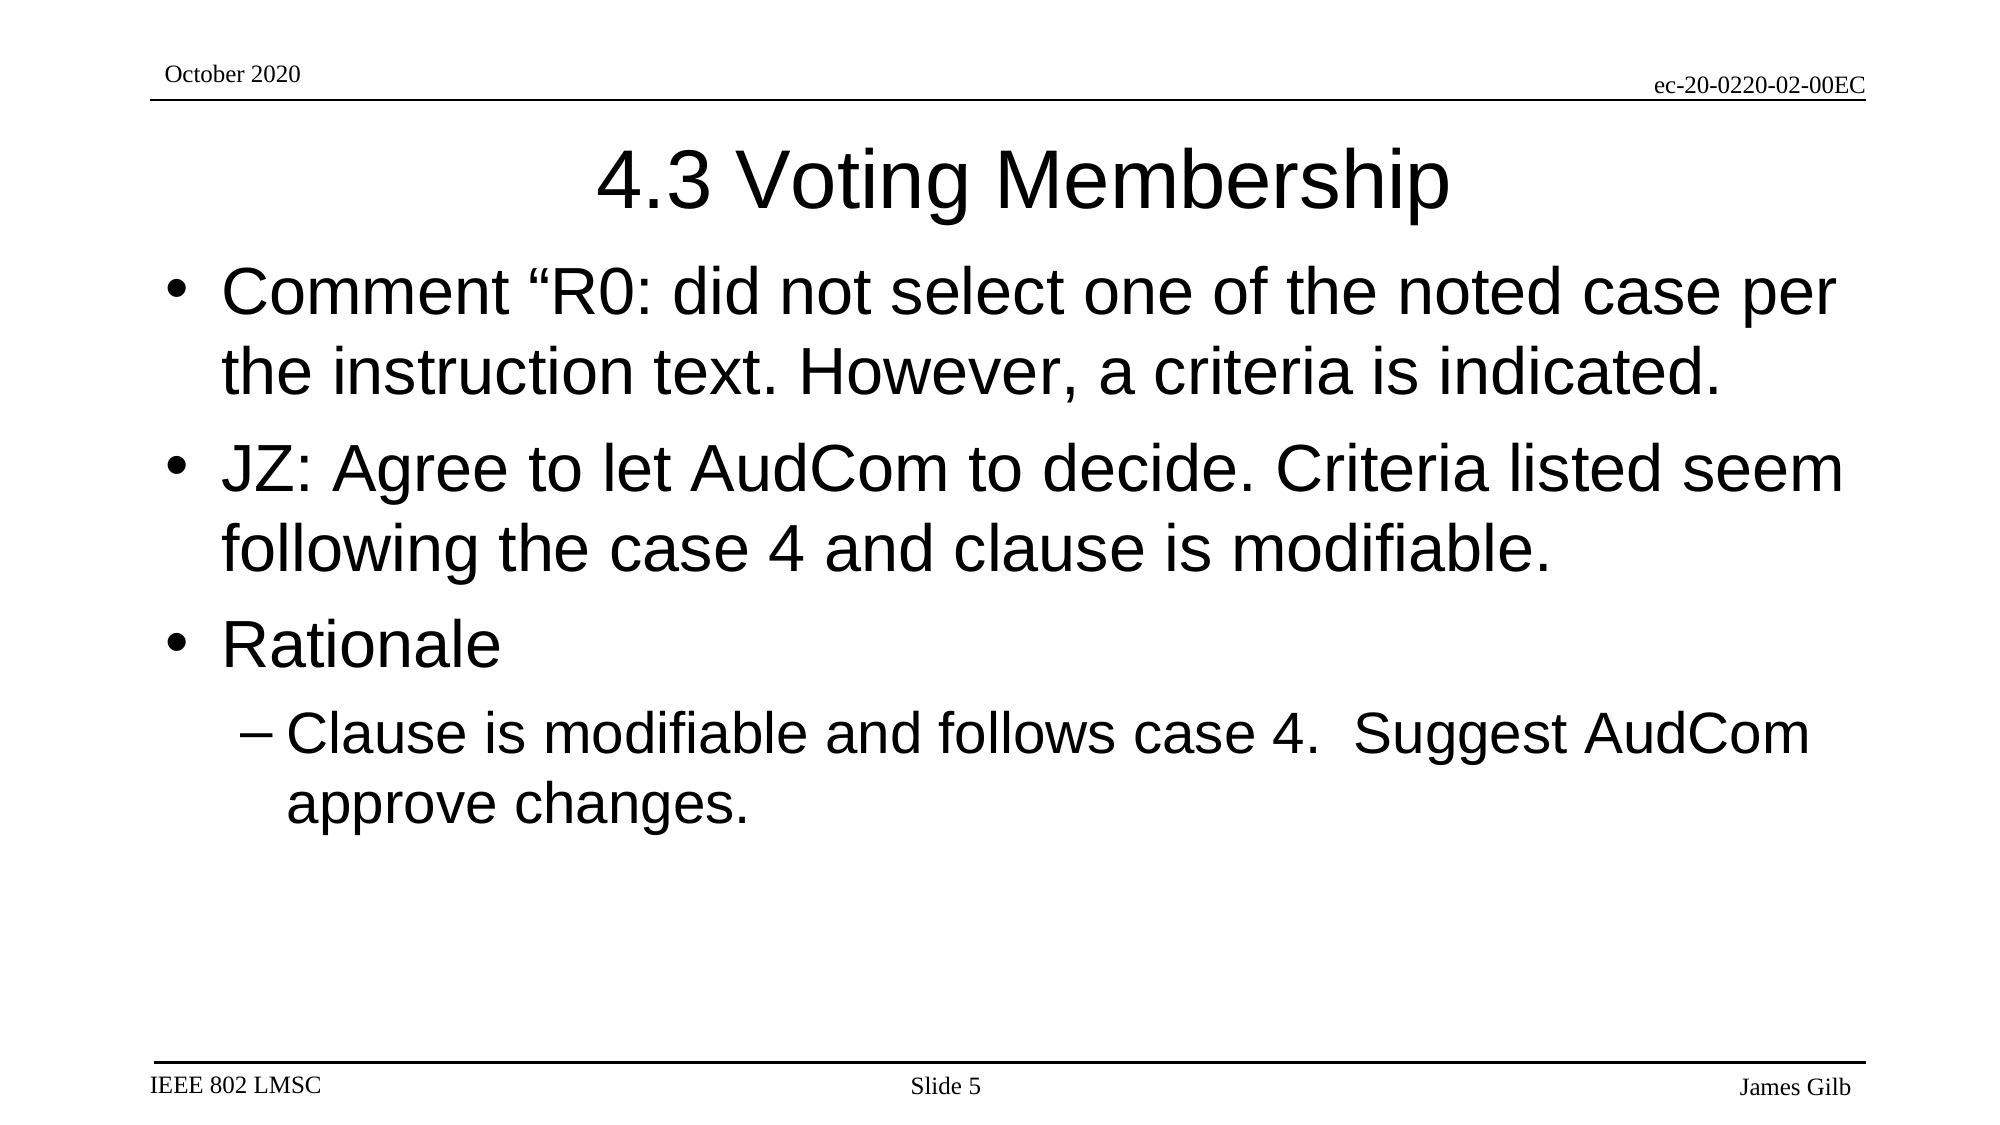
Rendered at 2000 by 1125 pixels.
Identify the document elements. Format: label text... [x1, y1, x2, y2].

title 4.3 Voting Membership [149, 112, 1900, 238]
list Comment “R0: did not select one of the noted case per the instruction text. However, a criteria is indicated. JZ: Agree to let AudCom to decide. Criteria listed seem following the case 4 and clause is modifiable. Rationale Clause is modifiable and follows case 4. Suggest AudCom approve changes. [149, 239, 1900, 1051]
